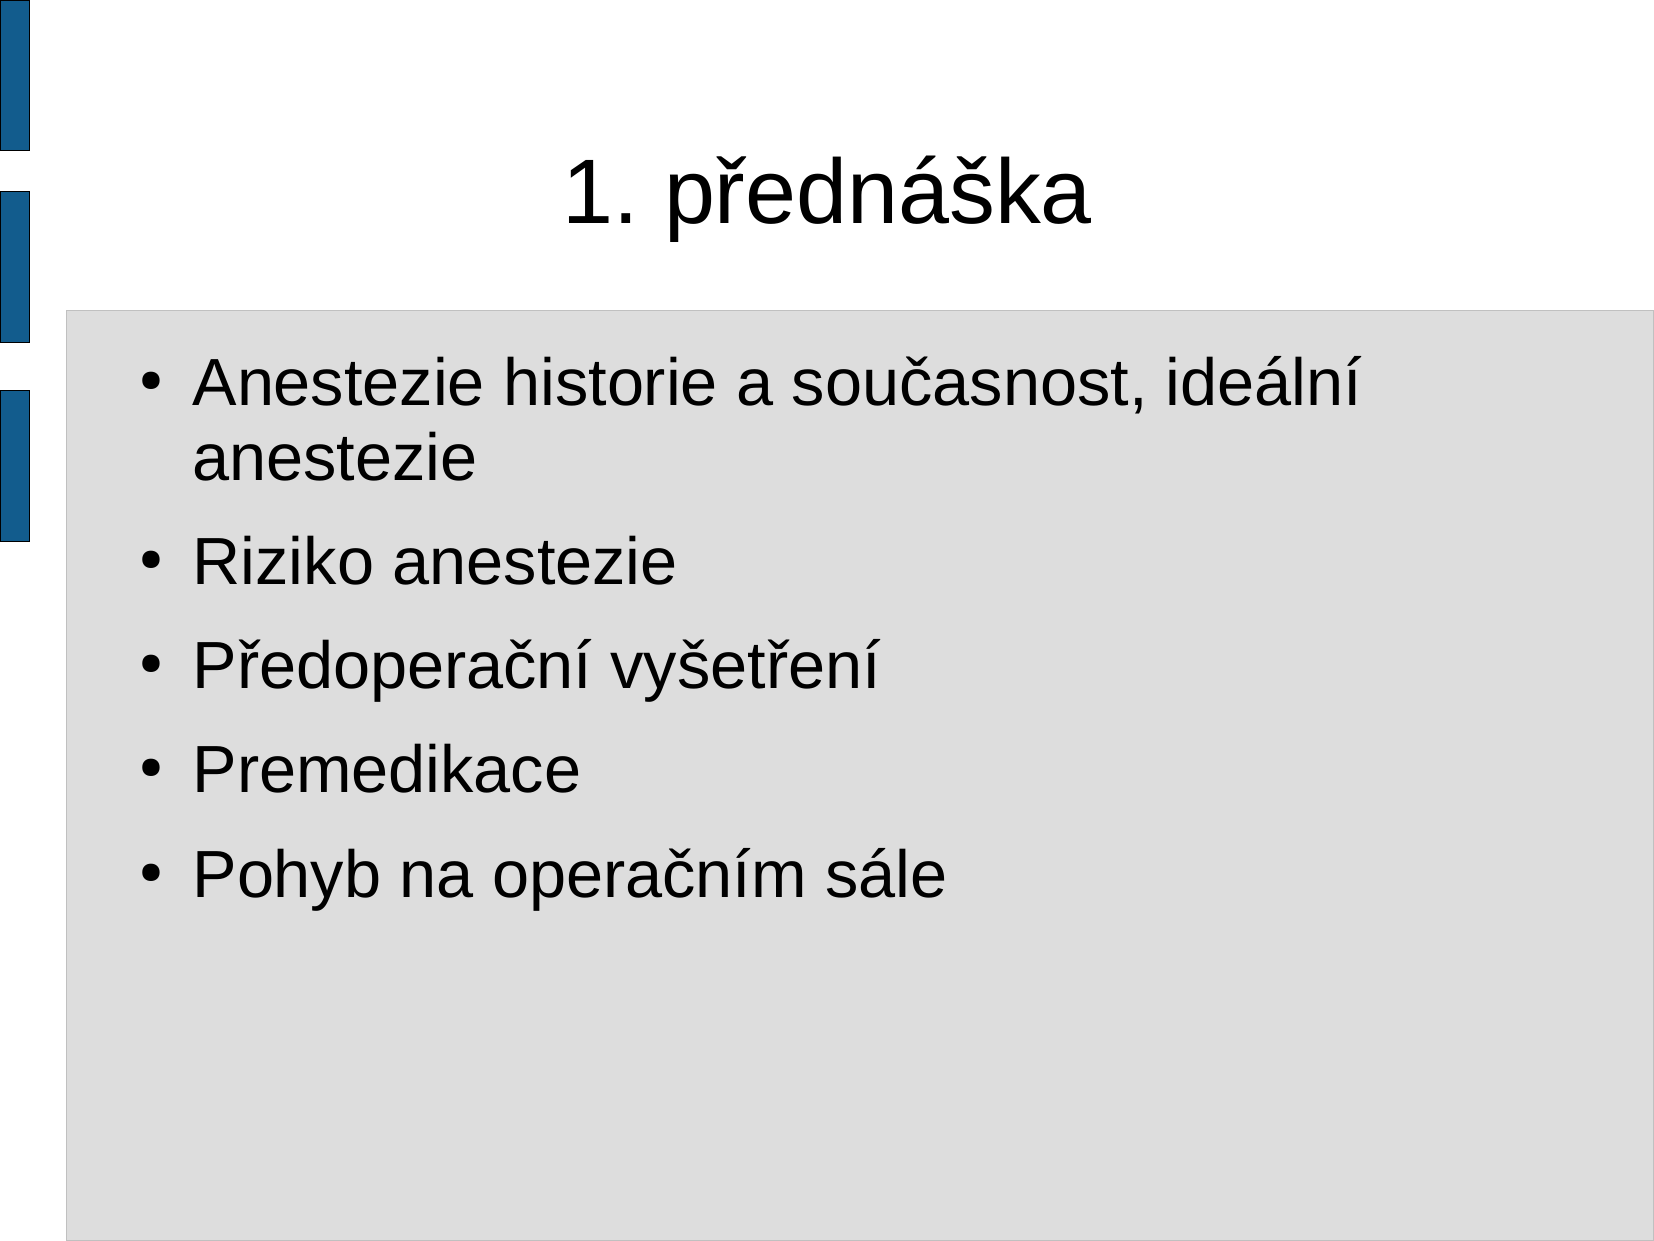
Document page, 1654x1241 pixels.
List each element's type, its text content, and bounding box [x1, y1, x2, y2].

title 1. přednáška [121, 91, 1534, 299]
list Anestezie historie a současnost, ideální anestezie Riziko anestezie Předoperační vyšetření Premedikace Pohyb na operačním sále [121, 344, 1534, 912]
